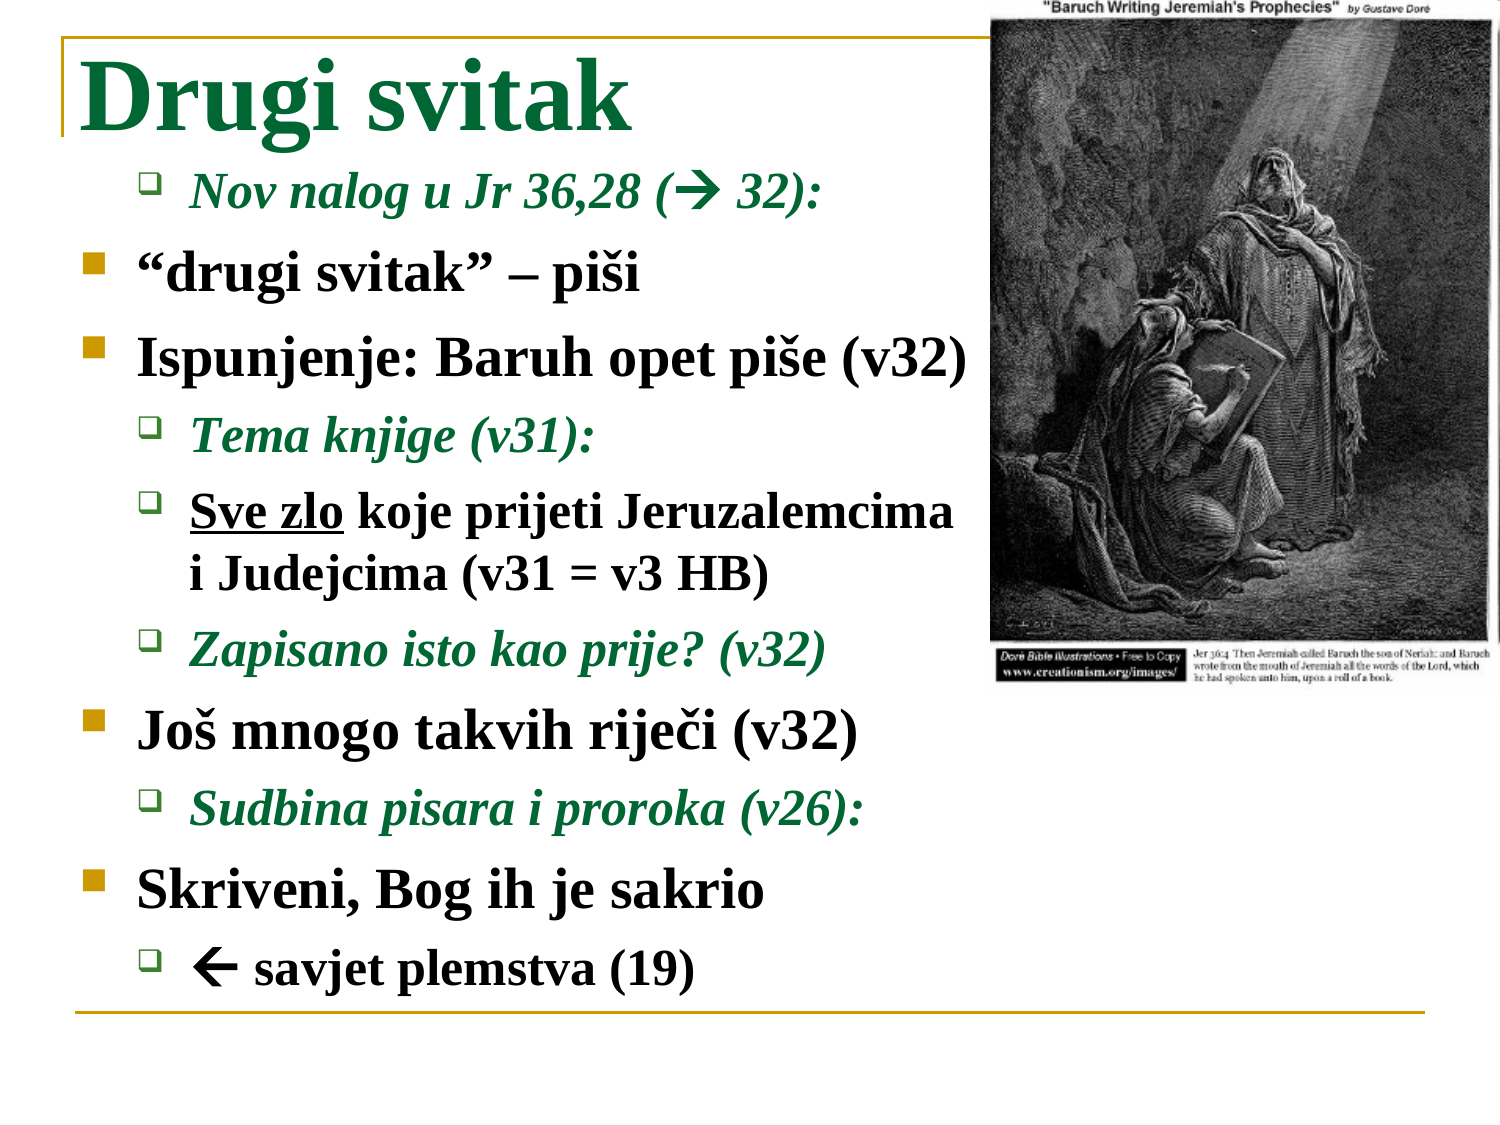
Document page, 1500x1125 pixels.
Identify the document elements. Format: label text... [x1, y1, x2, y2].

list Nov nalog u Jr 36,28 ( 32): “drugi svitak” – piši Ispunjenje: Baruh opet piše (v32) Tema knjige (v31): Sve zlo koje prijeti Jeruzalemcima i Judejcima (v31 = v3 HB) Zapisano isto kao prije? (v32) Još mnogo takvih riječi (v32) Sudbina pisara i proroka (v26): Skriveni, Bog ih je sakrio  savjet plemstva (19) [64, 148, 1034, 1012]
title Drugi svitak [64, 19, 990, 148]
picture [990, 0, 1500, 697]
